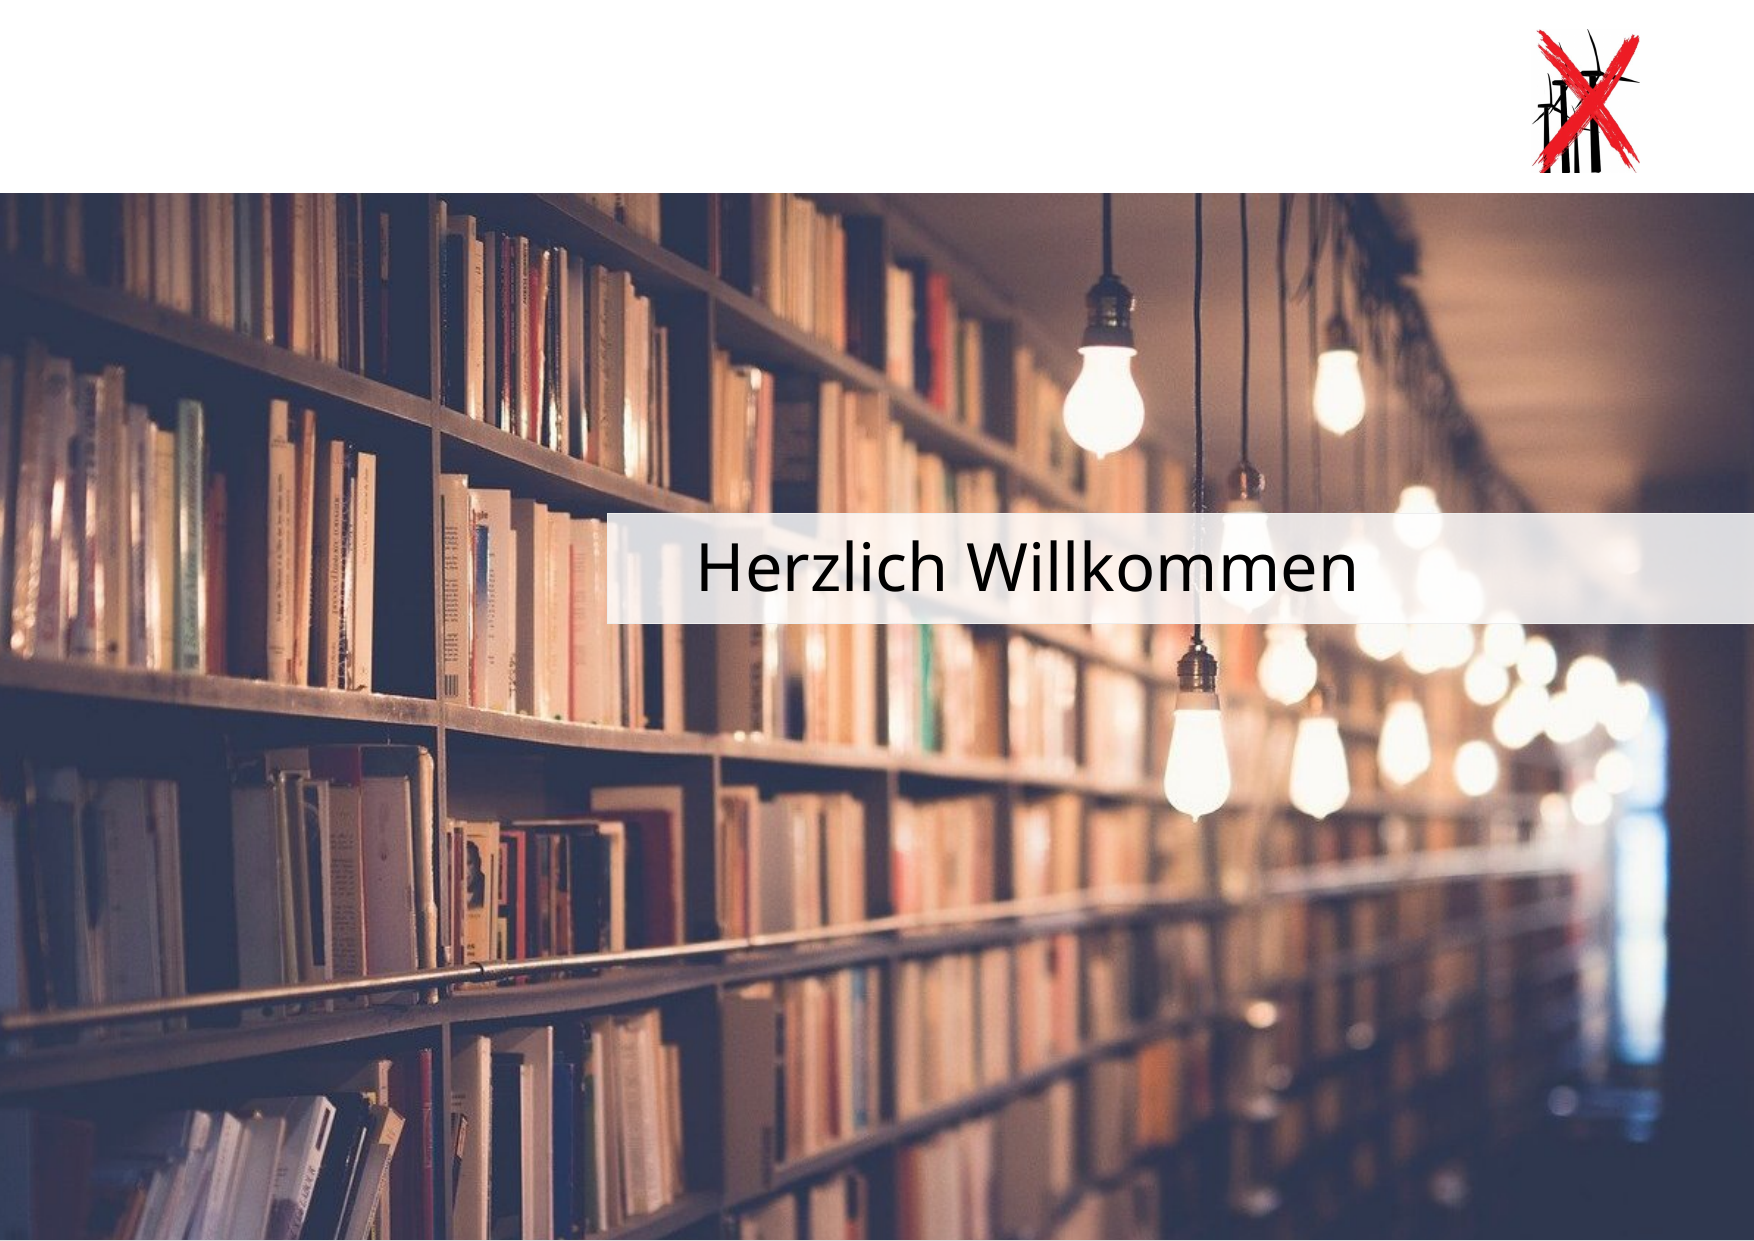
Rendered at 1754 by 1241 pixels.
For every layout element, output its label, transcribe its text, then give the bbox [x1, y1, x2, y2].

picture [0, 193, 1754, 1240]
text_box Herzlich Willkommen [680, 517, 1607, 713]
picture [1531, 29, 1640, 173]
text_box [607, 513, 1754, 624]
